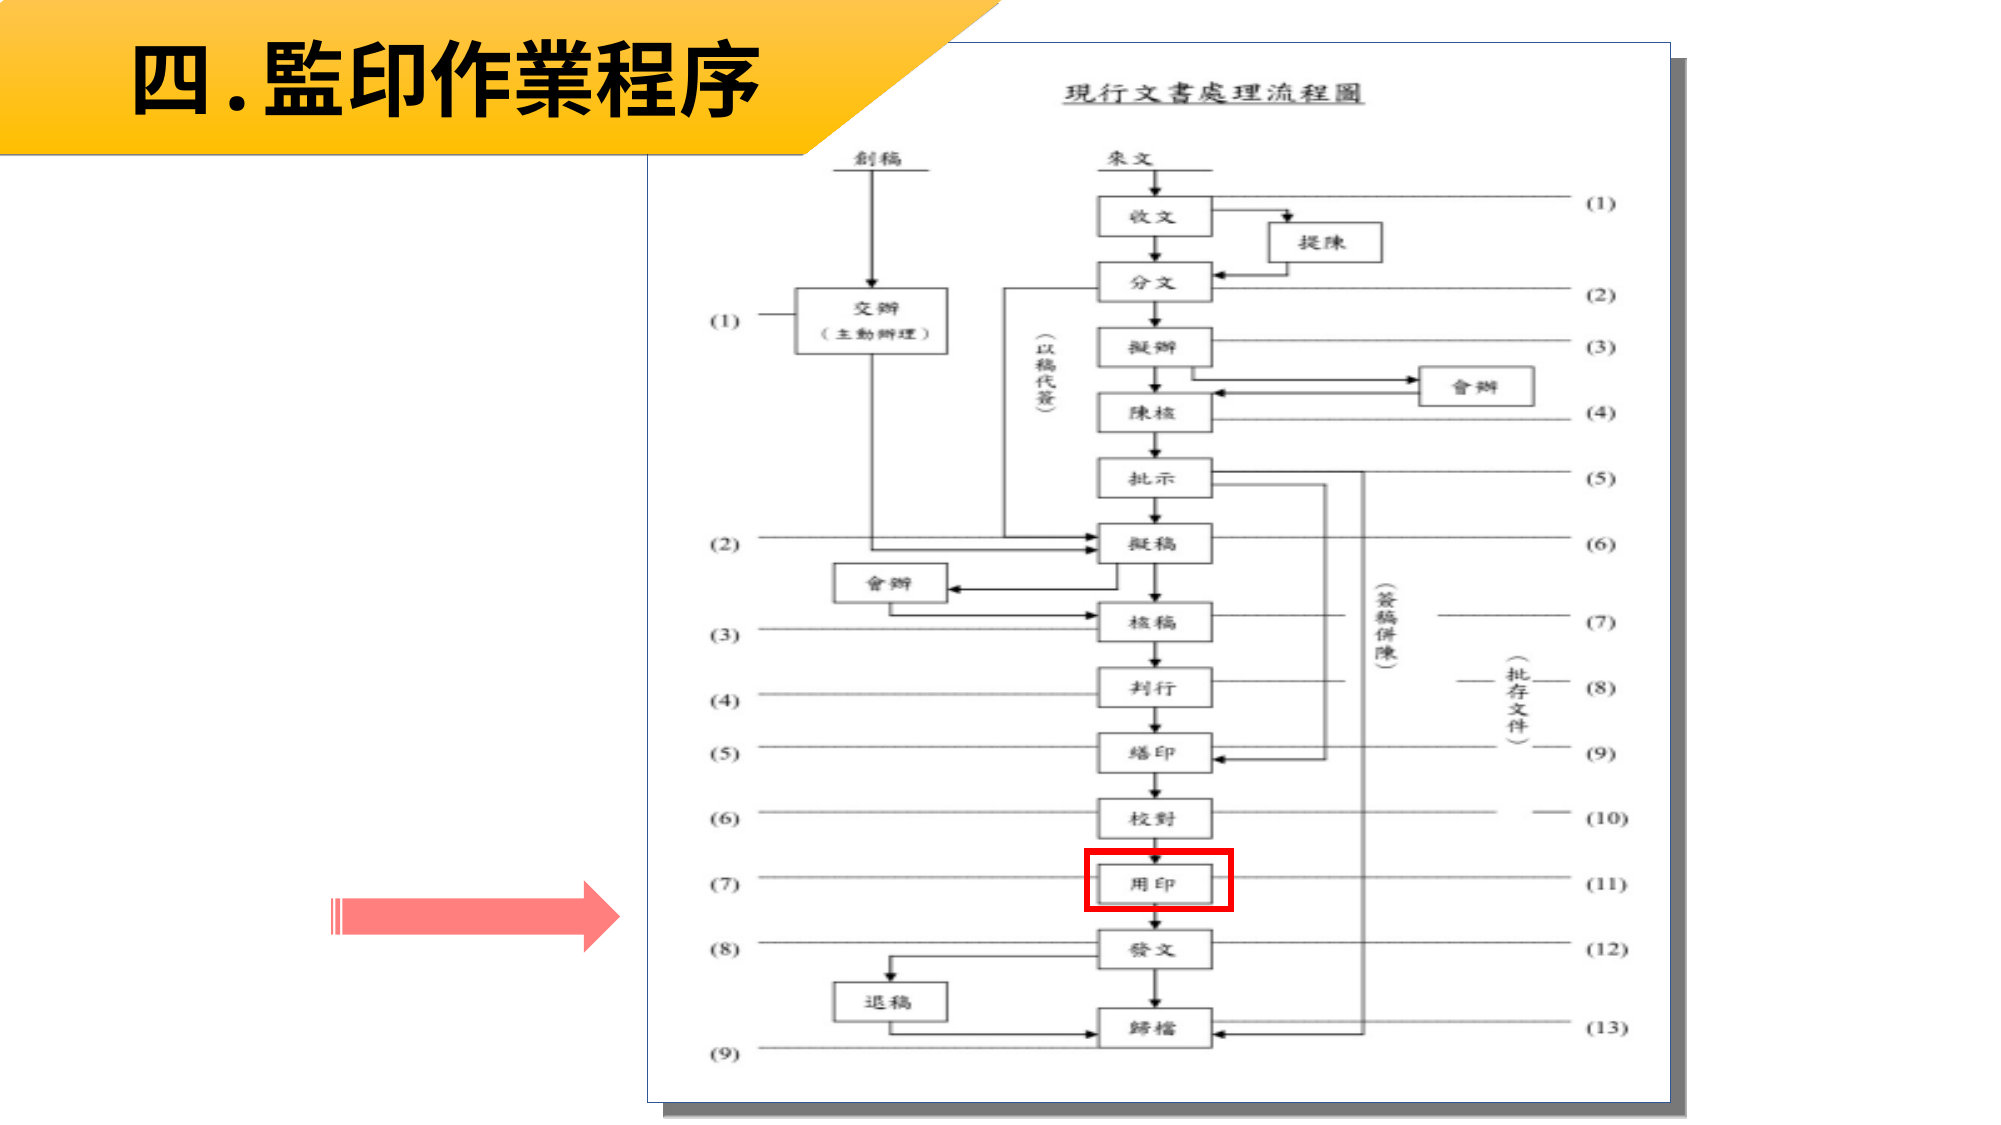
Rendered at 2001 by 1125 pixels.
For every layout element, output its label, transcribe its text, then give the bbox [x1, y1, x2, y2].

picture [647, 42, 1671, 1103]
text_box [342, 880, 621, 953]
text_box 四.監印作業程序 [0, 0, 1002, 155]
text_box [335, 898, 341, 935]
